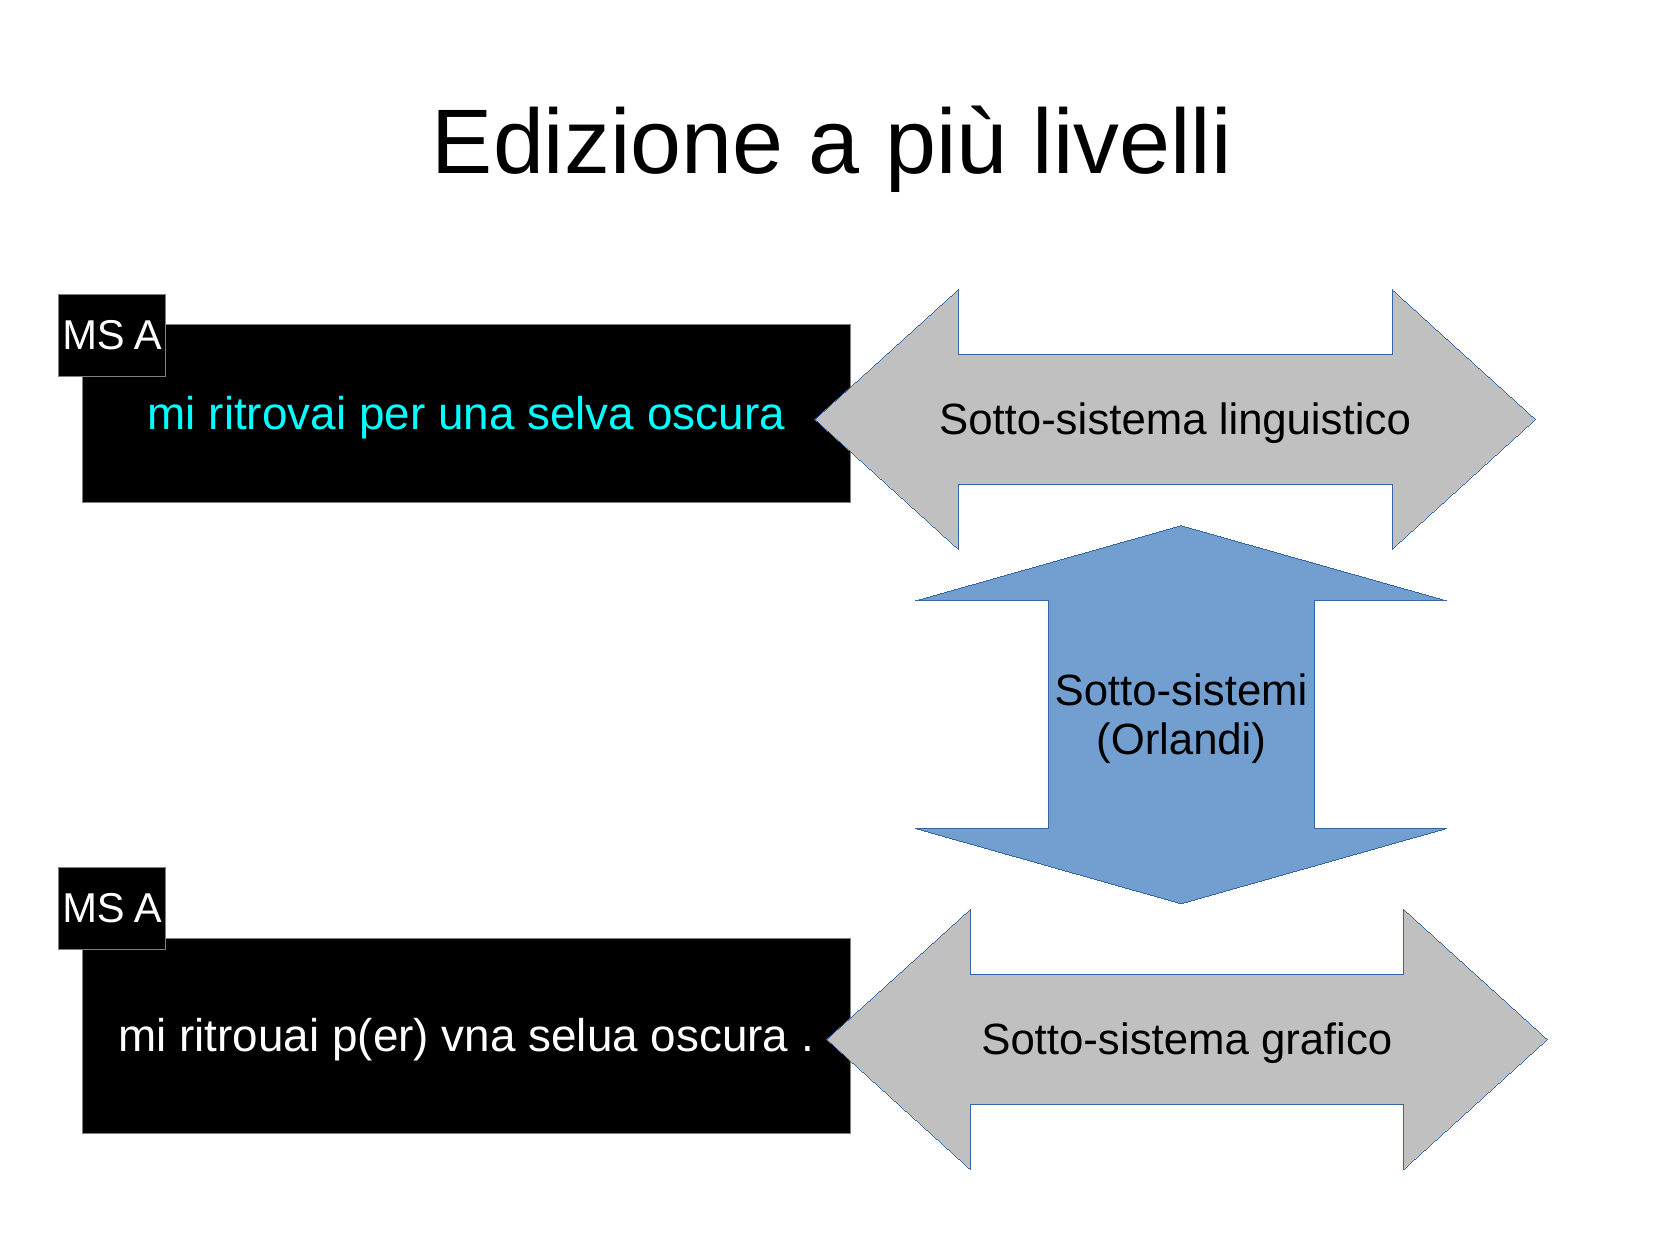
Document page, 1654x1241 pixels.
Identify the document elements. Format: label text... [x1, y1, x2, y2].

text_box Sotto-sistema linguistico [814, 289, 1536, 550]
text_box mi ritrovai per una selva oscura [82, 324, 851, 503]
text_box MS A [58, 867, 166, 950]
text_box MS A [58, 294, 166, 377]
text_box Sotto-sistema grafico [826, 909, 1548, 1170]
title Edizione a più livelli [129, 23, 1536, 260]
text_box Sotto-sistemi (Orlandi) [915, 525, 1447, 904]
text_box mi ritrouai p(er) vna selua oscura . [82, 938, 851, 1134]
